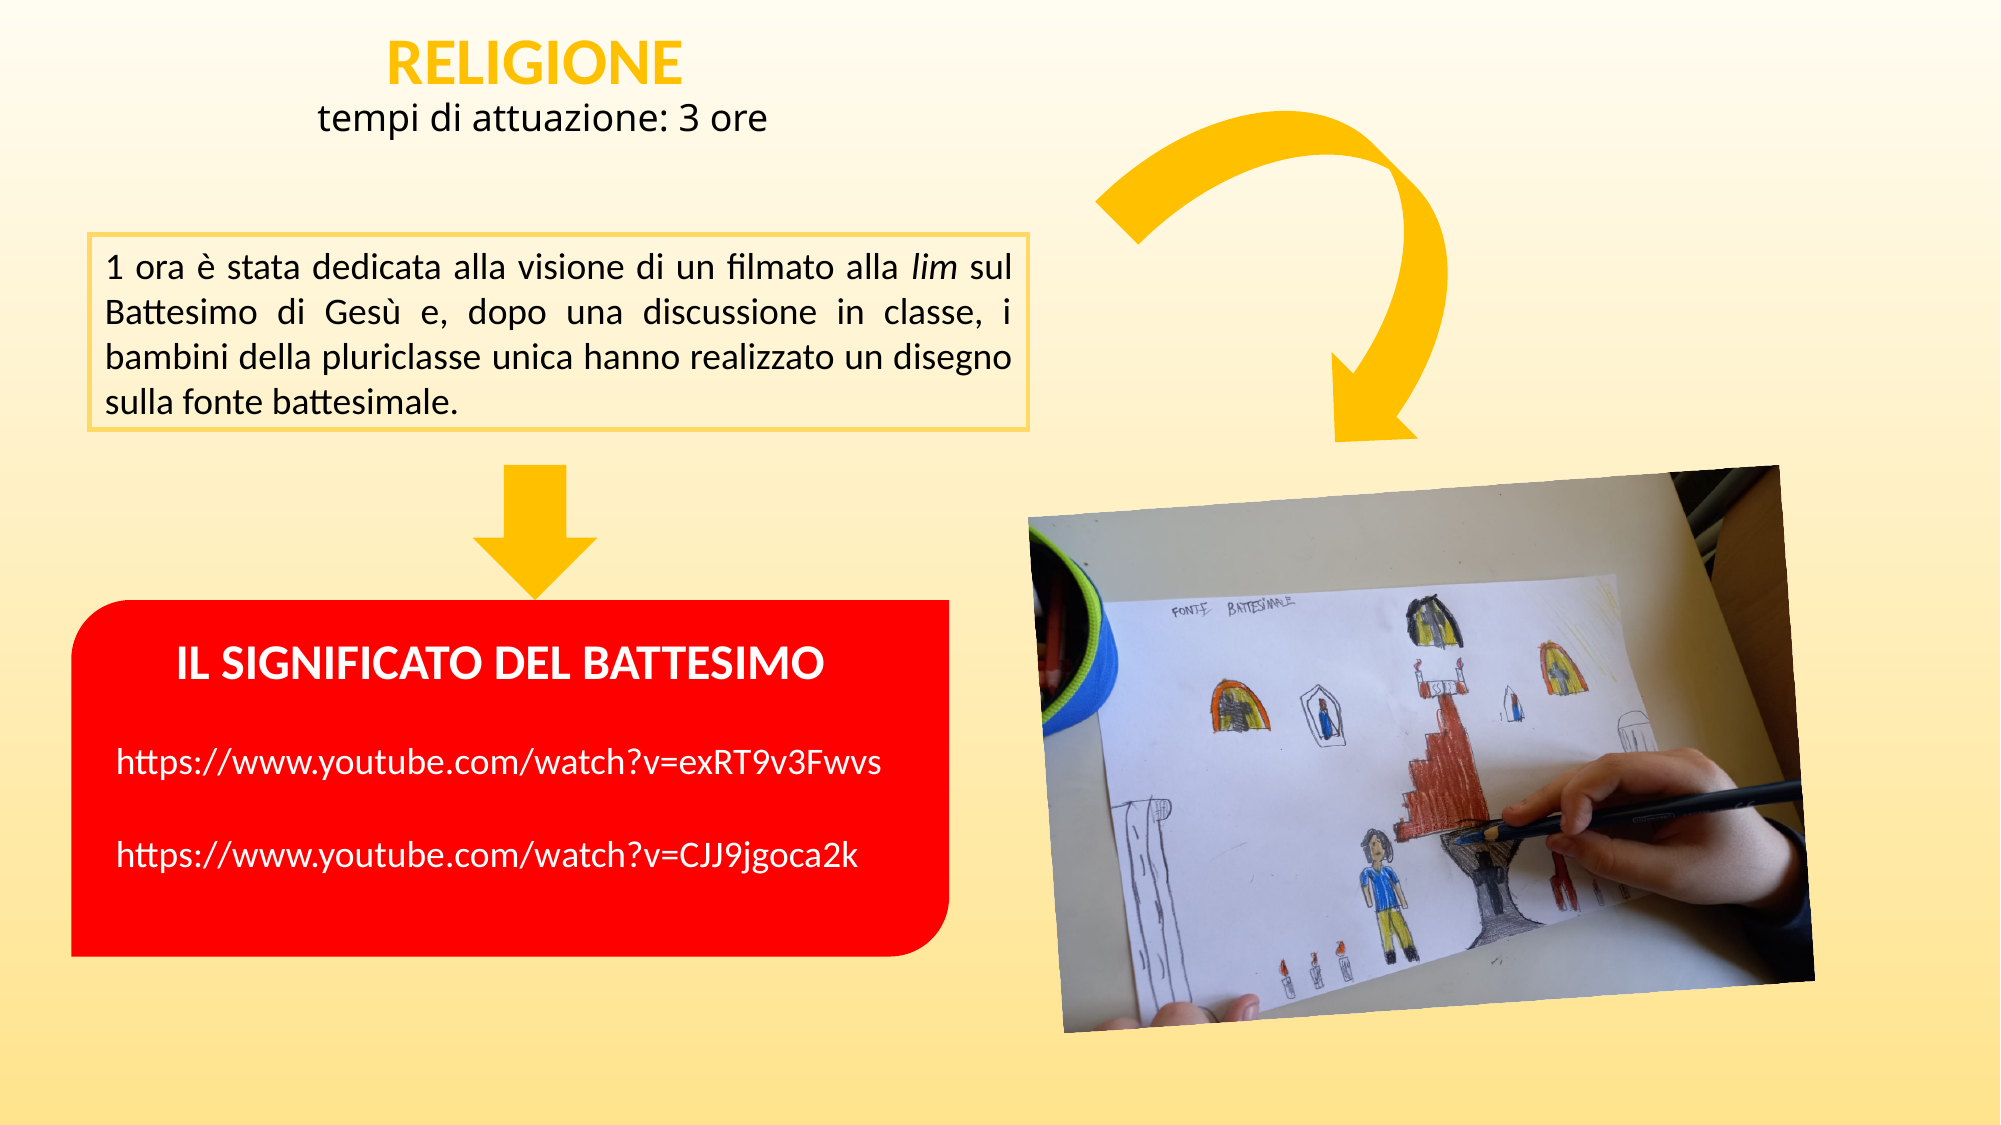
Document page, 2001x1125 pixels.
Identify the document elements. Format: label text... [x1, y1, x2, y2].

text_box https://www.youtube.com/watch?v=exRT9v3Fwvs [100, 729, 904, 791]
text_box [71, 464, 950, 957]
text_box IL SIGNIFICATO DEL BATTESIMO [160, 621, 844, 698]
picture [1027, 464, 1815, 1033]
title RELIGIONE tempi di attuazione: 3 ore [283, 16, 803, 234]
text_box https://www.youtube.com/watch?v=CJJ9jgoca2k [101, 823, 903, 883]
text_box 1 ora è stata dedicata alla visione di un filmato alla lim sul Battesimo di Gesù e, dopo una discussione in classe, i bambini della pluriclasse unica hanno realizzato un disegno sulla fonte battesimale. [90, 234, 1028, 429]
text_box [1096, 111, 1447, 442]
